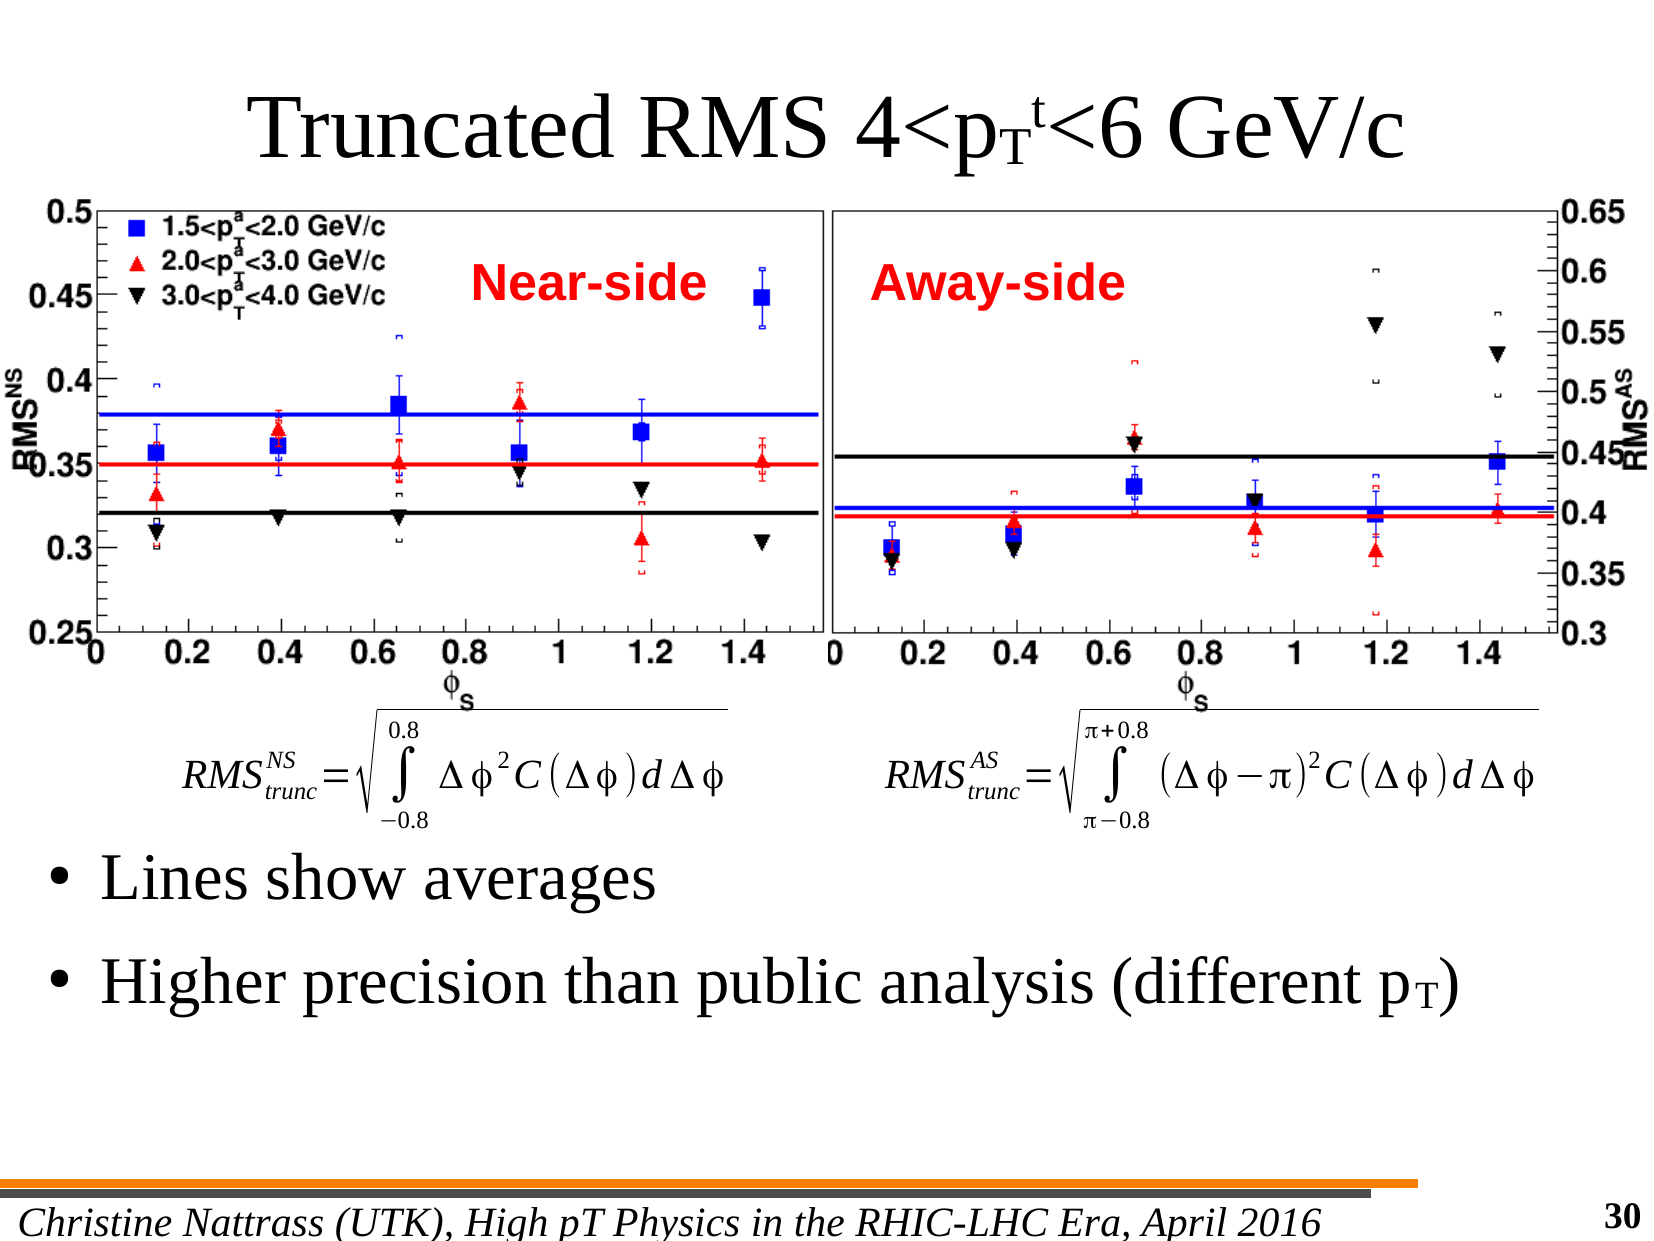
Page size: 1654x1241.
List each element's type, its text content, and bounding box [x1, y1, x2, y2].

text_box Away-side [854, 246, 1155, 320]
chart [174, 707, 734, 834]
list Lines show averages Higher precision than public analysis (different pT) [30, 840, 1636, 1126]
picture [1, 198, 827, 716]
picture [828, 198, 1654, 717]
title Truncated RMS 4<pTt<6 GeV/c [82, 58, 1571, 195]
chart [876, 707, 1545, 834]
text_box Near-side [441, 246, 742, 320]
